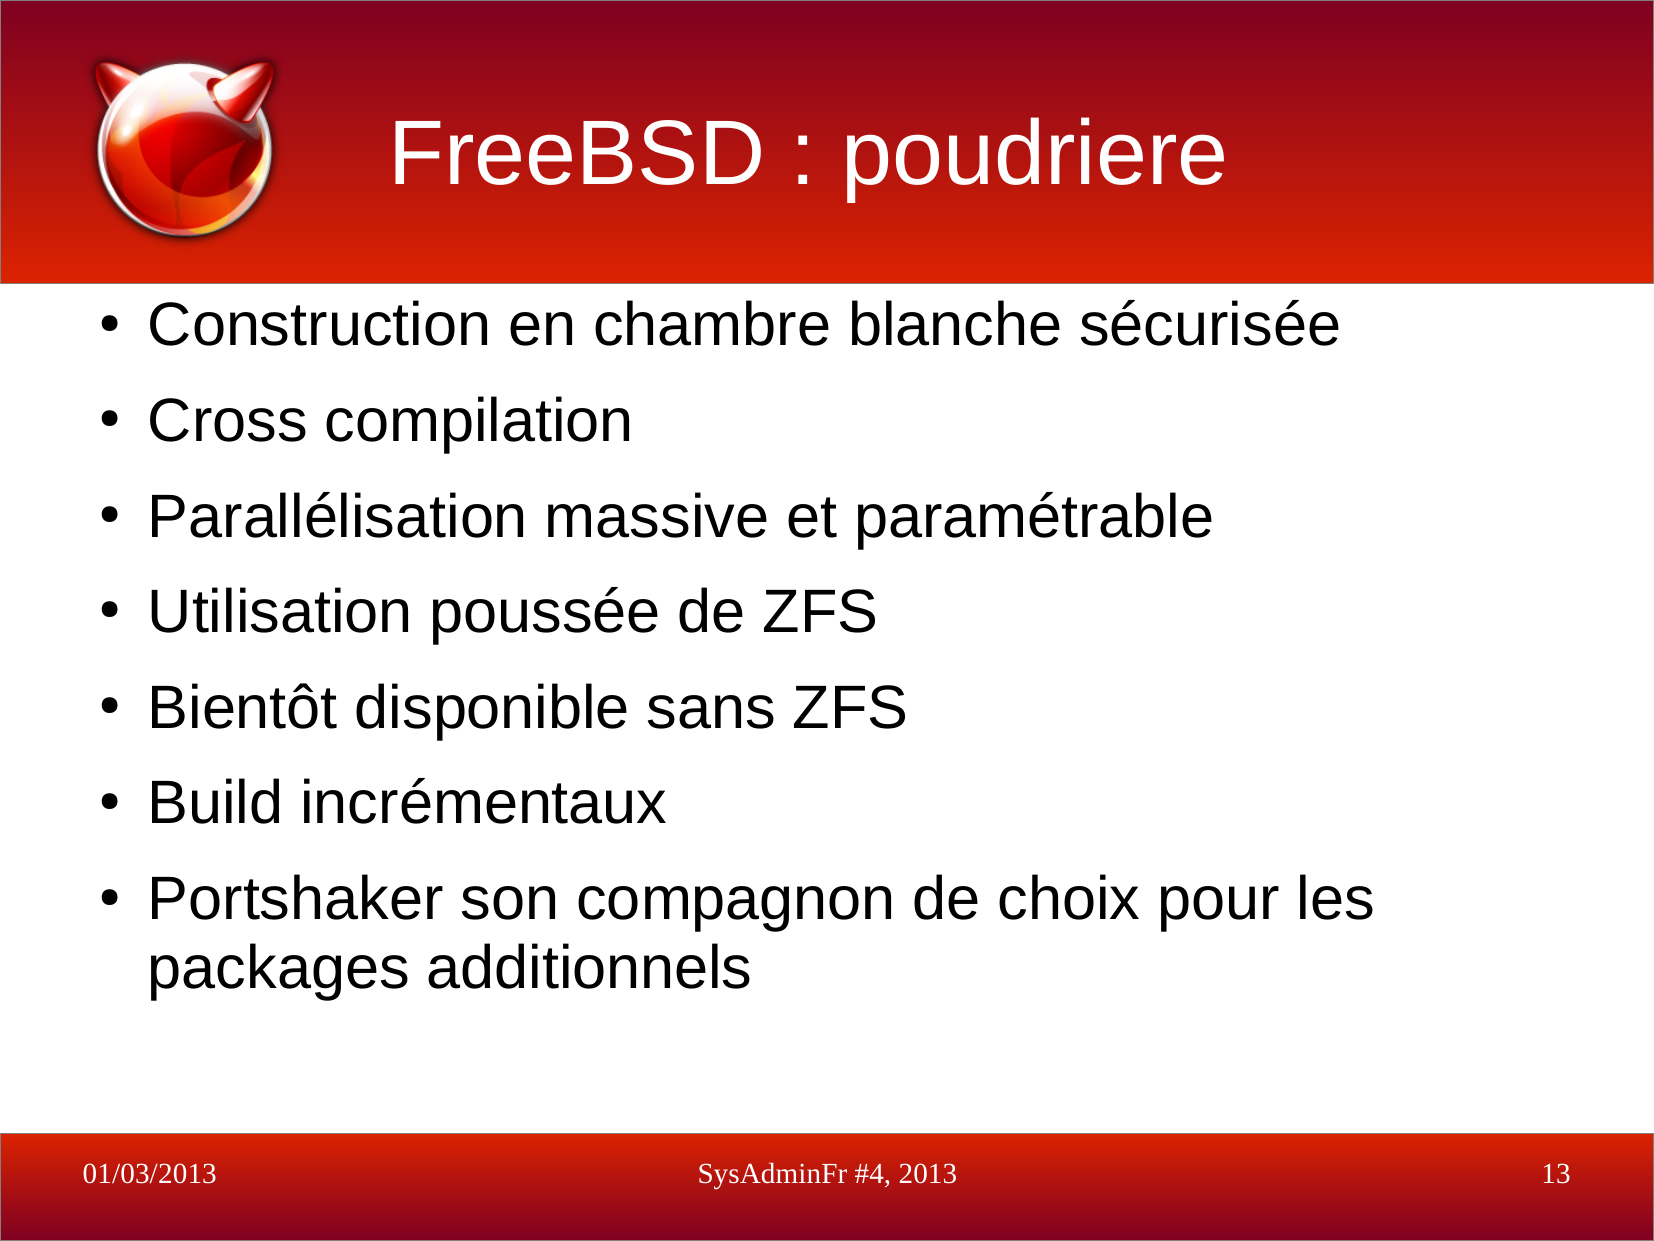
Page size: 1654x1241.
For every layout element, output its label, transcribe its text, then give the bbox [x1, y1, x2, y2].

title FreeBSD : poudriere [82, 49, 1536, 257]
list Construction en chambre blanche sécurisée Cross compilation Parallélisation massive et paramétrable Utilisation poussée de ZFS Bientôt disponible sans ZFS Build incrémentaux Portshaker son compagnon de choix pour les packages additionnels [82, 290, 1538, 1010]
